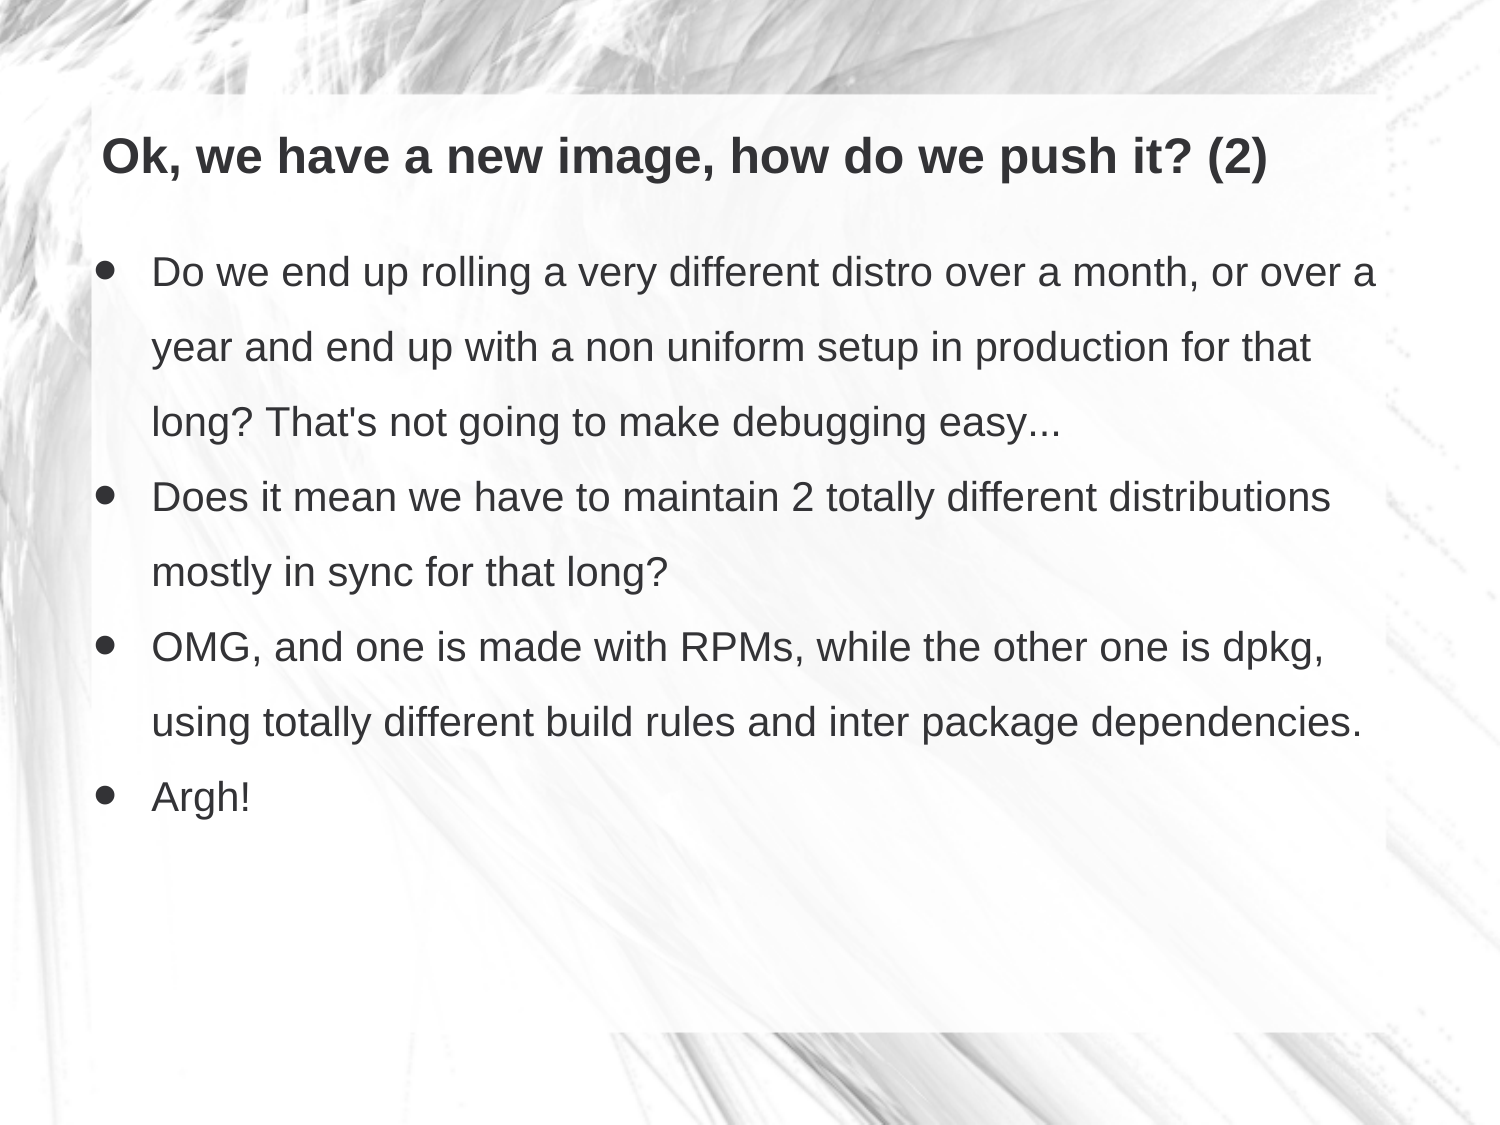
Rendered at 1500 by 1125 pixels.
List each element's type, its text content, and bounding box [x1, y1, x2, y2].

title Ok, we have a new image, how do we push it? (2) [61, 108, 1412, 204]
list Do we end up rolling a very different distro over a month, or over a year and end up with a non uniform setup in production for that long? That's not going to make debugging easy... Does it mean we have to maintain 2 totally different distributions mostly in sync for that long? OMG, and one is made with RPMs, while the other one is dpkg, using totally different build rules and inter package dependencies. Argh! [61, 204, 1412, 1047]
picture [0, 0, 1500, 1125]
